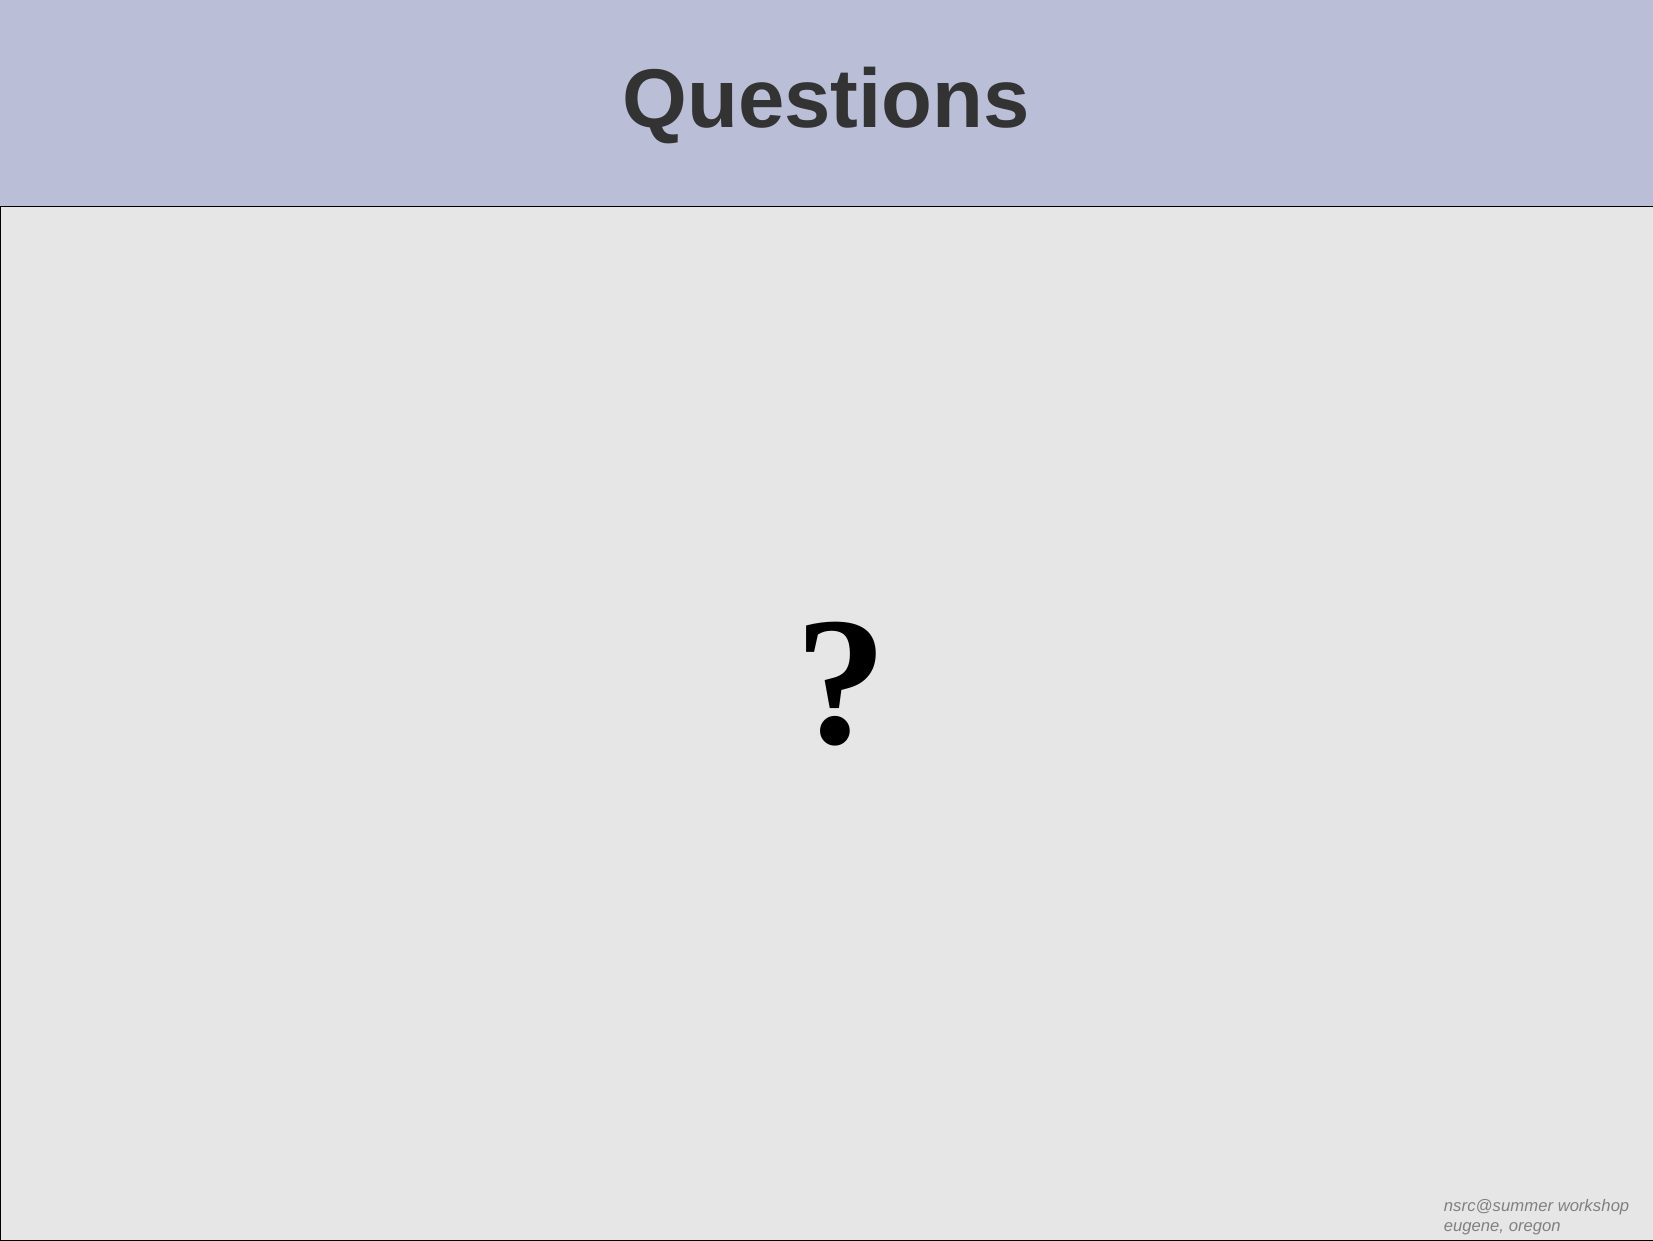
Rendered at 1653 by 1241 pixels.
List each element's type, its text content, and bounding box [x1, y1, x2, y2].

title Questions [0, 0, 1653, 208]
list ? [118, 206, 1565, 1011]
